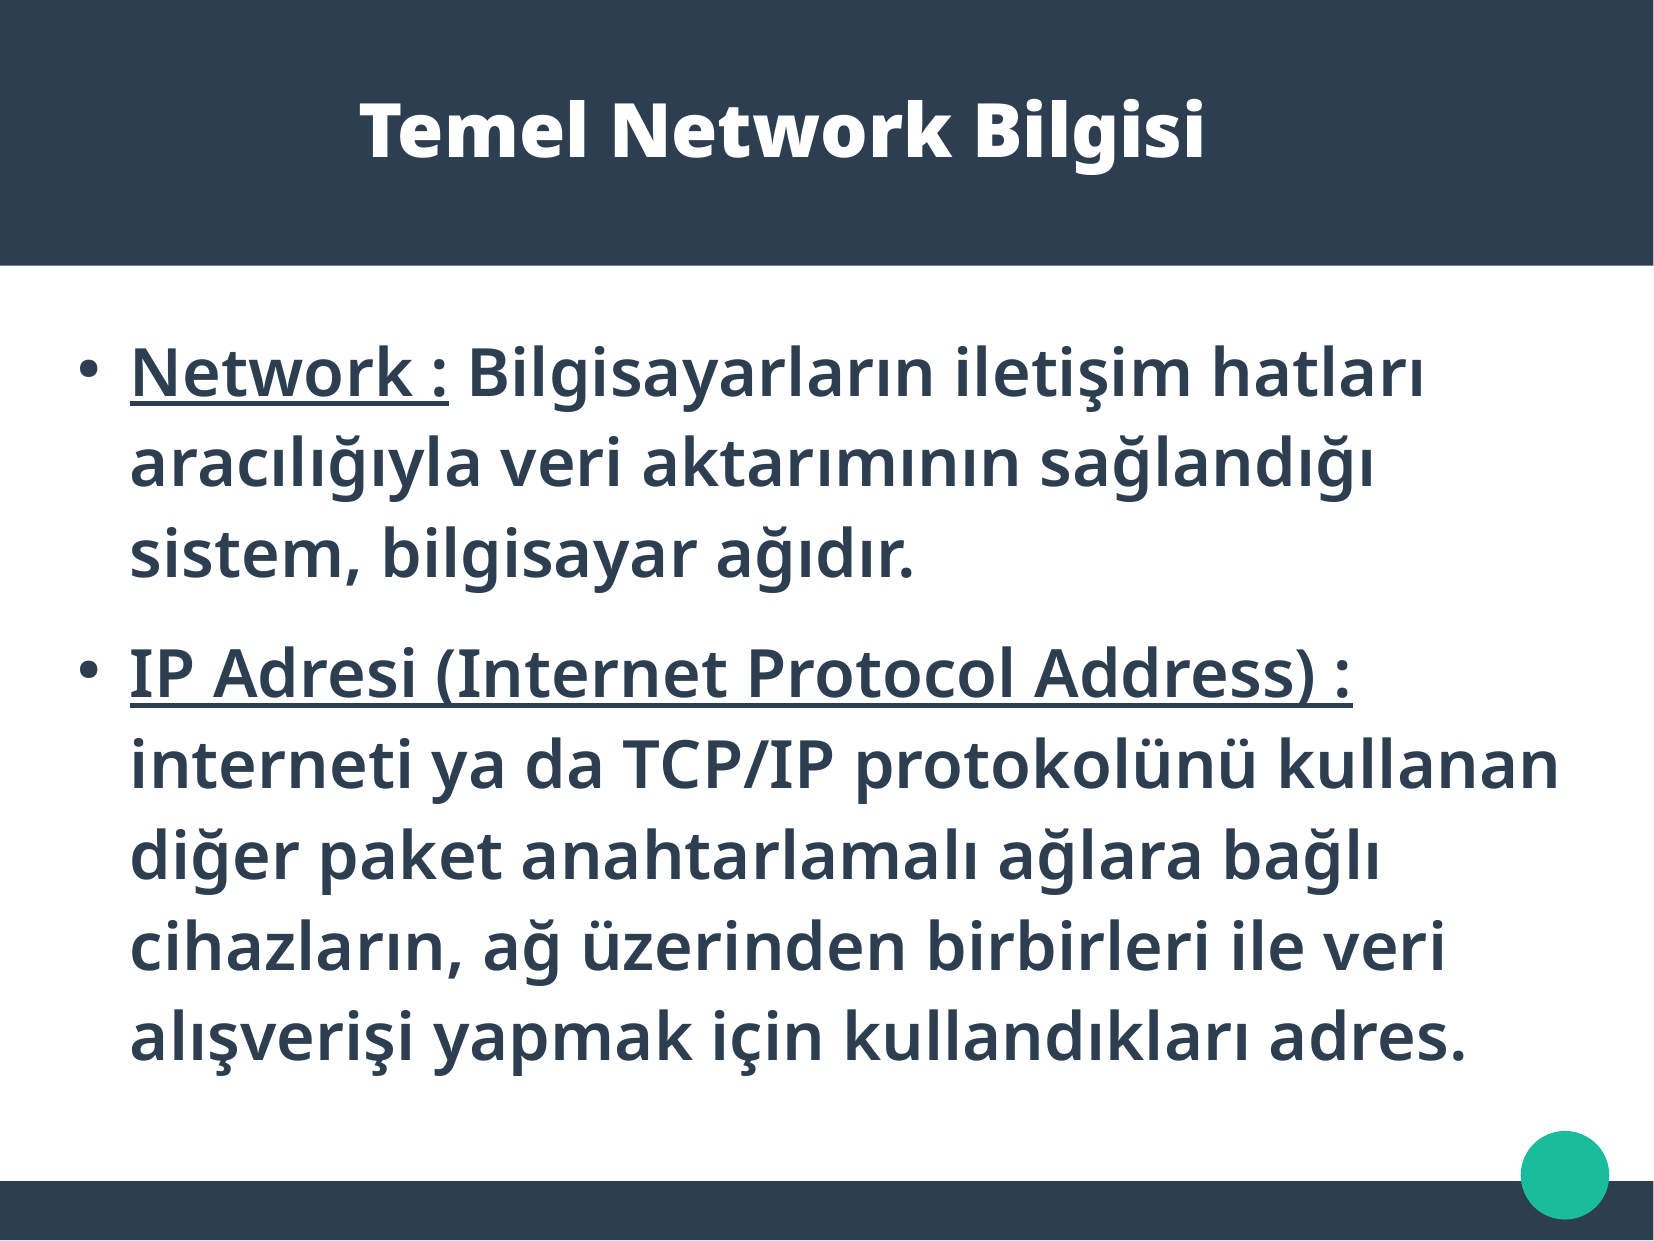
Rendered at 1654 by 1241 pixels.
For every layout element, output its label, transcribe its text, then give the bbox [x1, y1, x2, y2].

title Temel Network Bilgisi [59, 49, 1595, 207]
list Network : Bilgisayarların iletişim hatları aracılığıyla veri aktarımının sağlandığı sistem, bilgisayar ağıdır. IP Adresi (Internet Protocol Address) : interneti ya da TCP/IP protokolünü kullanan diğer paket anahtarlamalı ağlara bağlı cihazların, ağ üzerinden birbirleri ile veri alışverişi yapmak için kullandıkları adres. [59, 324, 1595, 1152]
